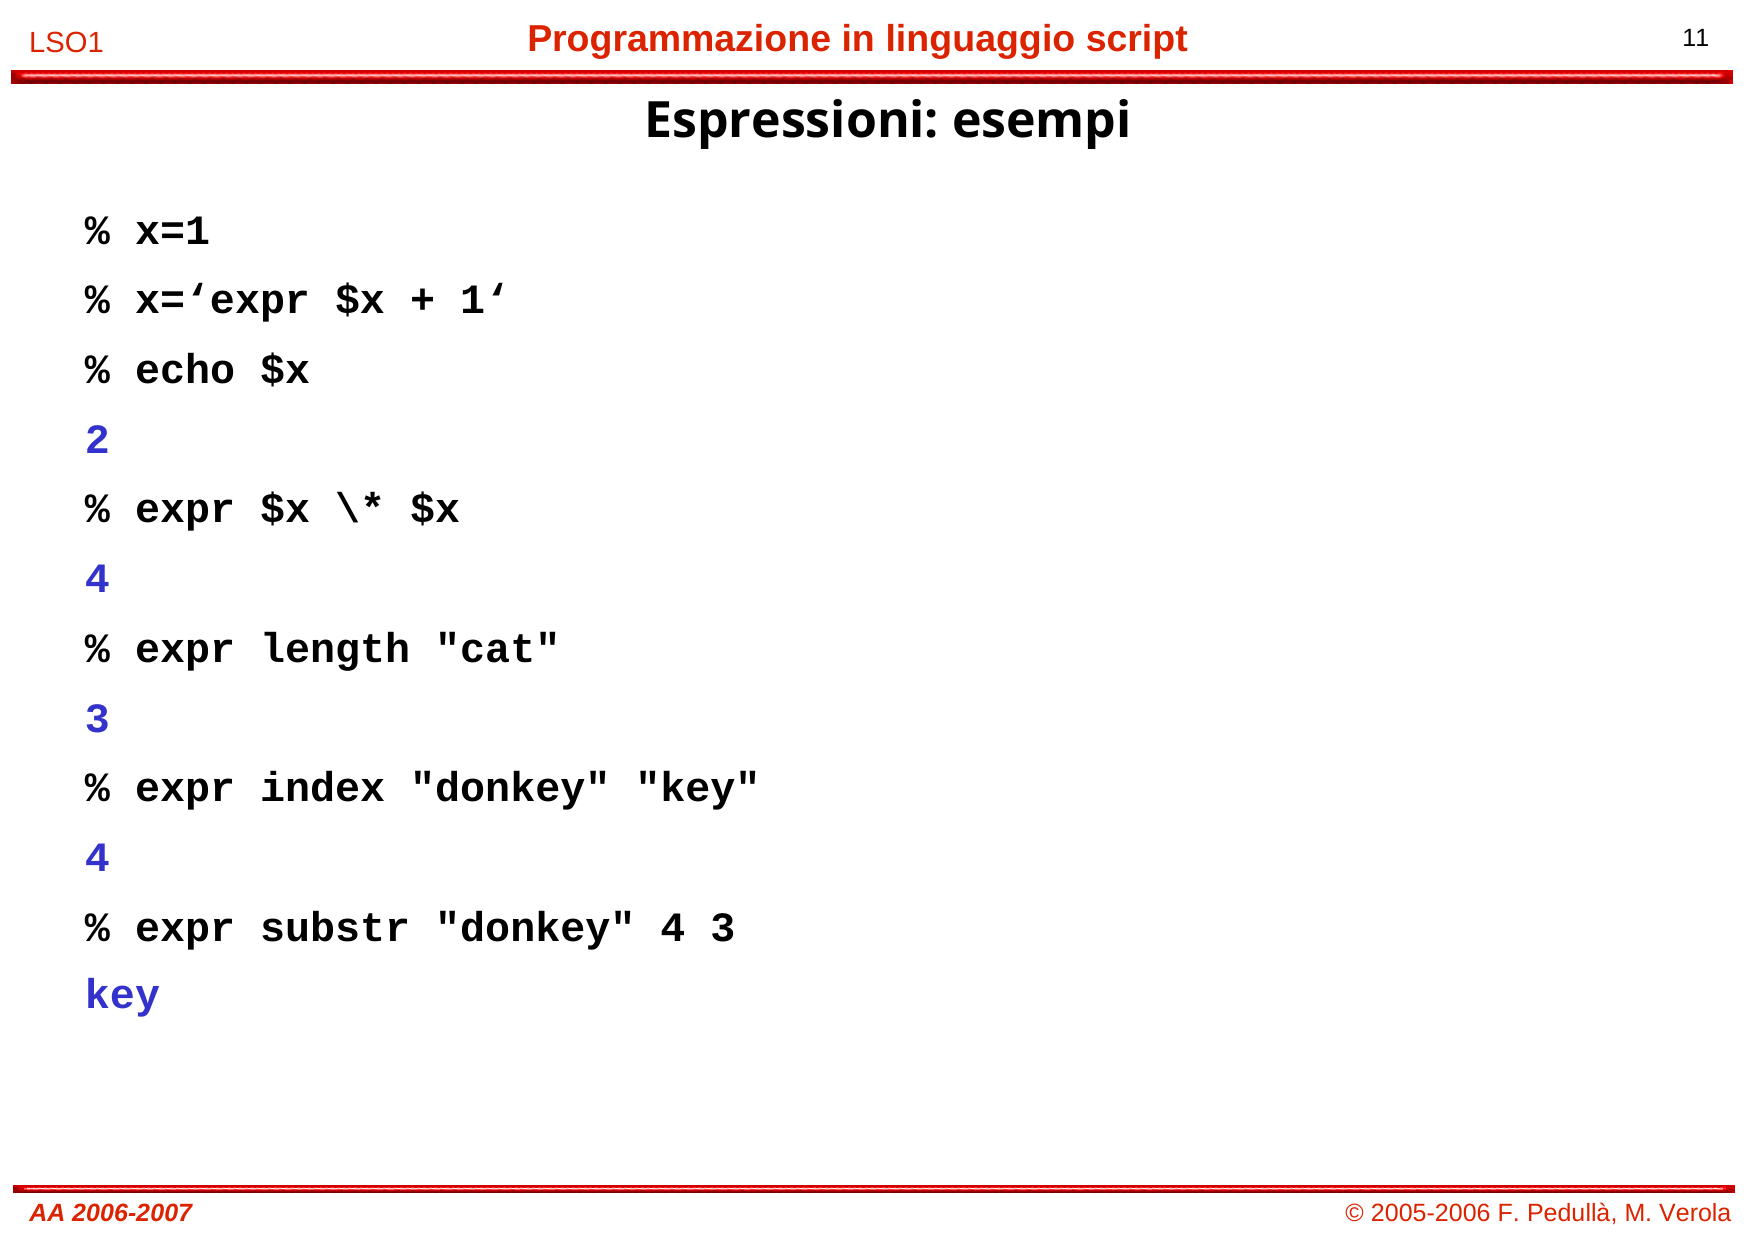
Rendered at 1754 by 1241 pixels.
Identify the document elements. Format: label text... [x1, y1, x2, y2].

list % x=1 % x=‘expr $x + 1‘ % echo $x 2 % expr $x \* $x 4 % expr length "cat" 3 % expr index "donkey" "key" 4 % expr substr "donkey" 4 3 key [70, 206, 1708, 1102]
picture [11, 70, 1733, 84]
picture [13, 1185, 1735, 1193]
title Espressioni: esempi [600, 72, 1177, 168]
